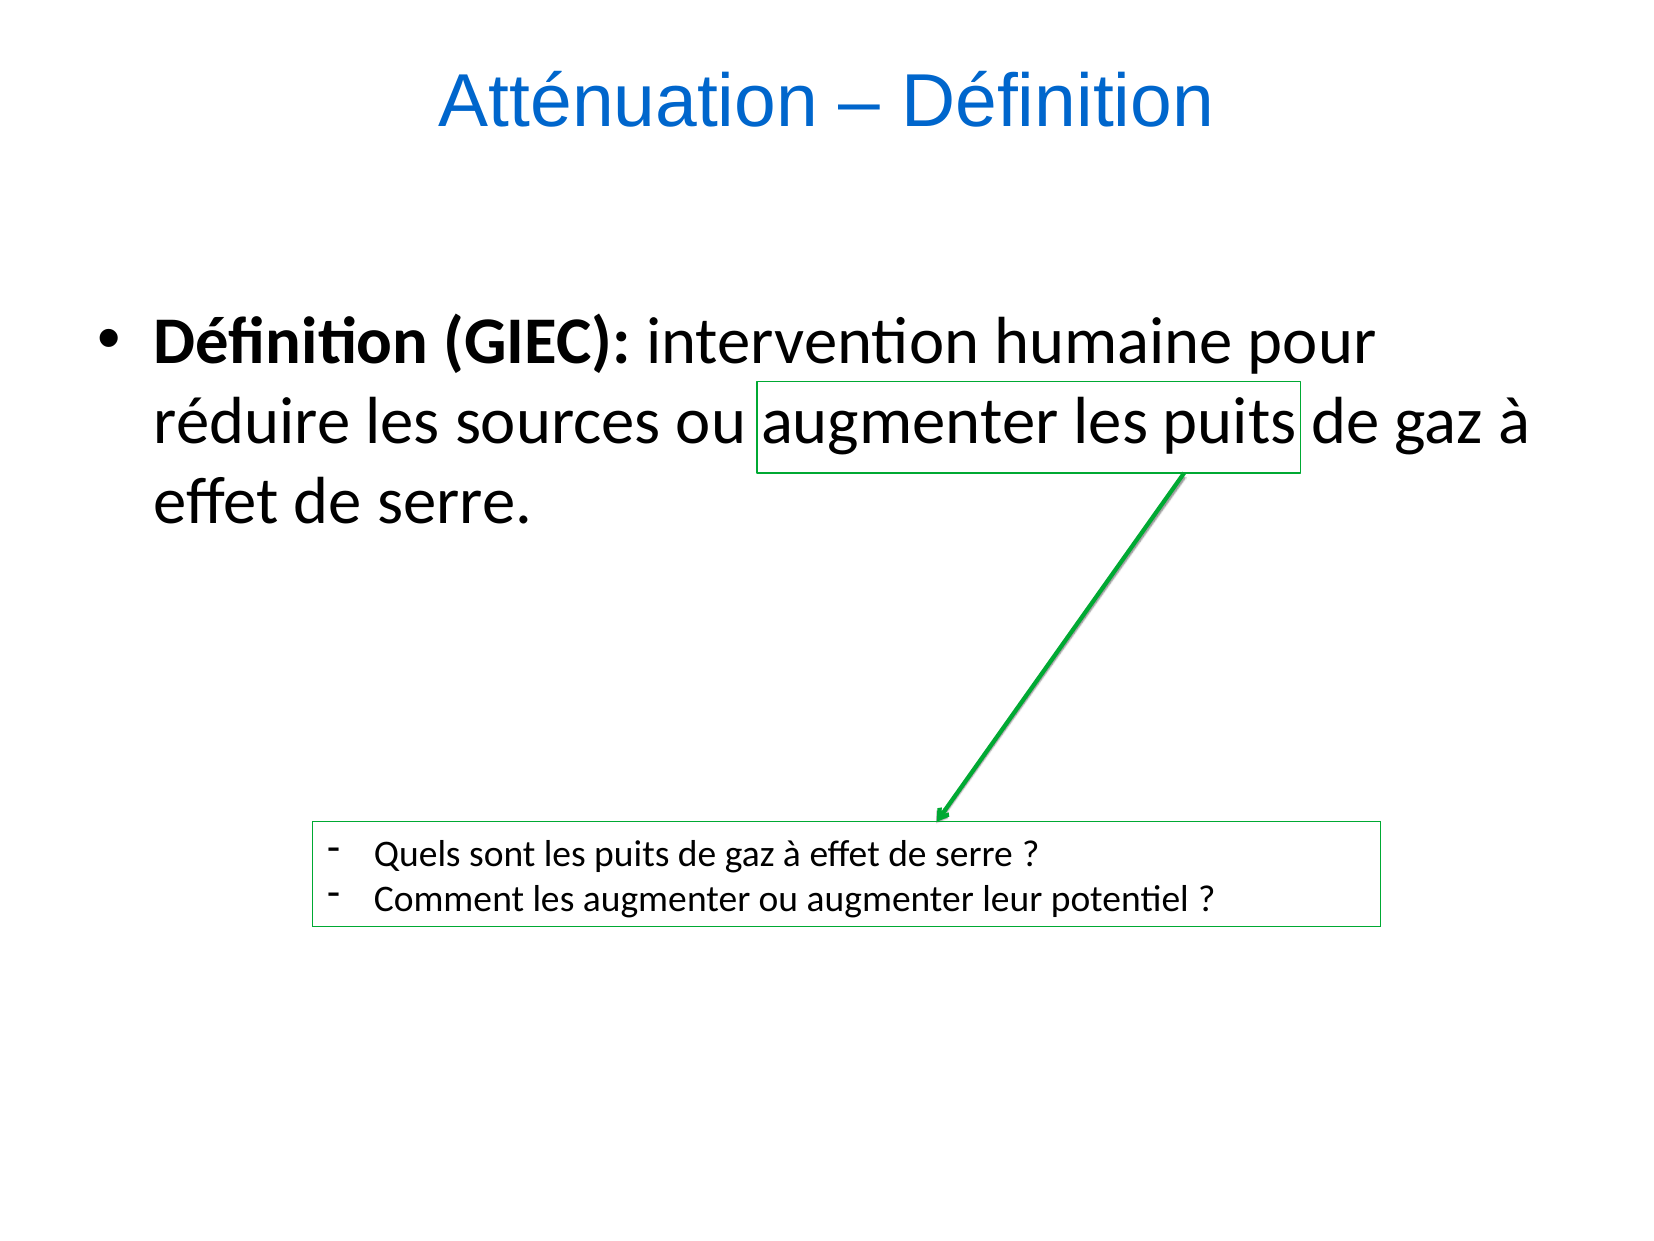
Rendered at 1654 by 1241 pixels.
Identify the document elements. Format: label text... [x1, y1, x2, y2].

title Atténuation – Définition [82, 62, 1571, 151]
list Définition (GIEC): intervention humaine pour réduire les sources ou augmenter les puits de gaz à effet de serre. [82, 289, 1571, 587]
text_box Quels sont les puits de gaz à effet de serre ? Comment les augmenter ou augmenter leur potentiel ? [312, 821, 1381, 927]
list Définition (GIEC): intervention humaine pour réduire les sources ou augmenter les puits de gaz à effet de serre. [758, 382, 1300, 472]
